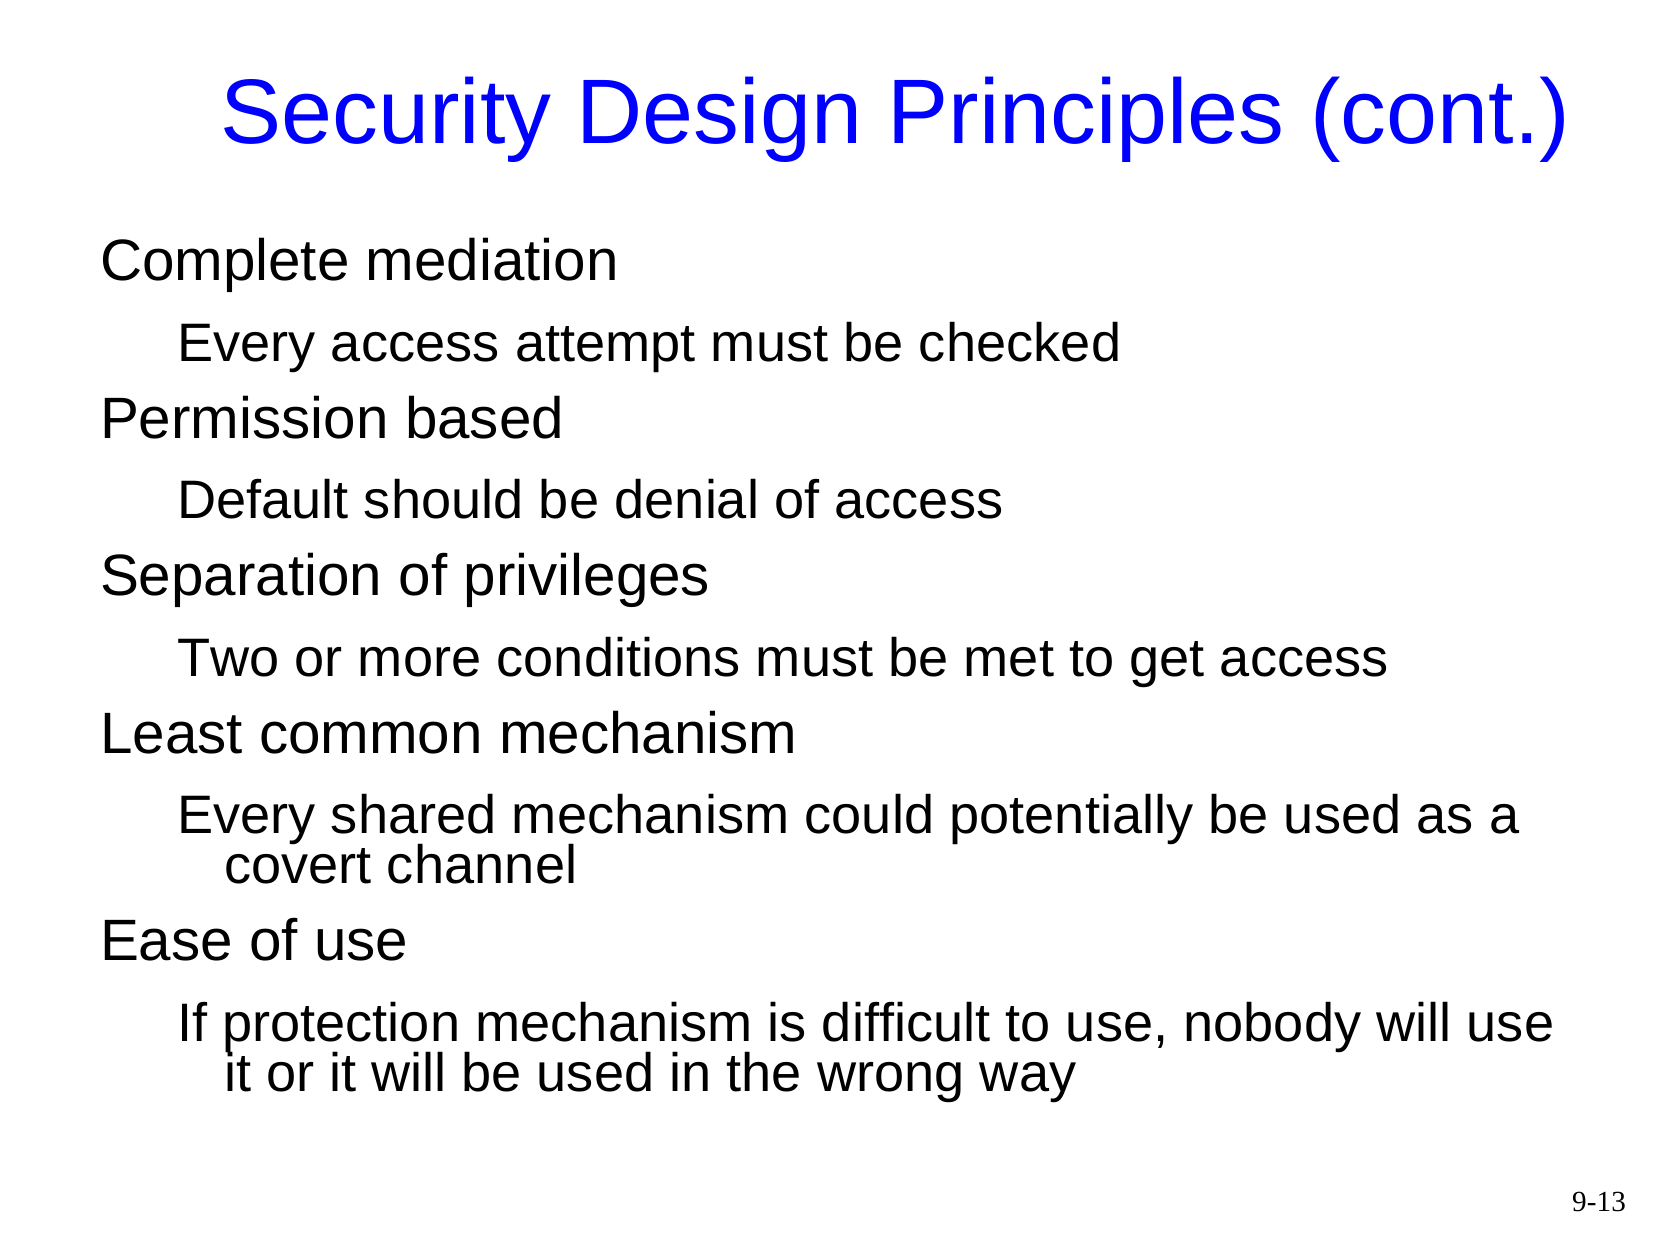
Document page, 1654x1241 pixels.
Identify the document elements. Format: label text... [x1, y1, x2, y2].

list Complete mediation Every access attempt must be checked Permission based Default should be denial of access Separation of privileges Two or more conditions must be met to get access Least common mechanism Every shared mechanism could potentially be used as a covert channel Ease of use If protection mechanism is difficult to use, nobody will use it or it will be used in the wrong way [82, 237, 1571, 1170]
title Security Design Principles (cont.) [84, 11, 1573, 218]
